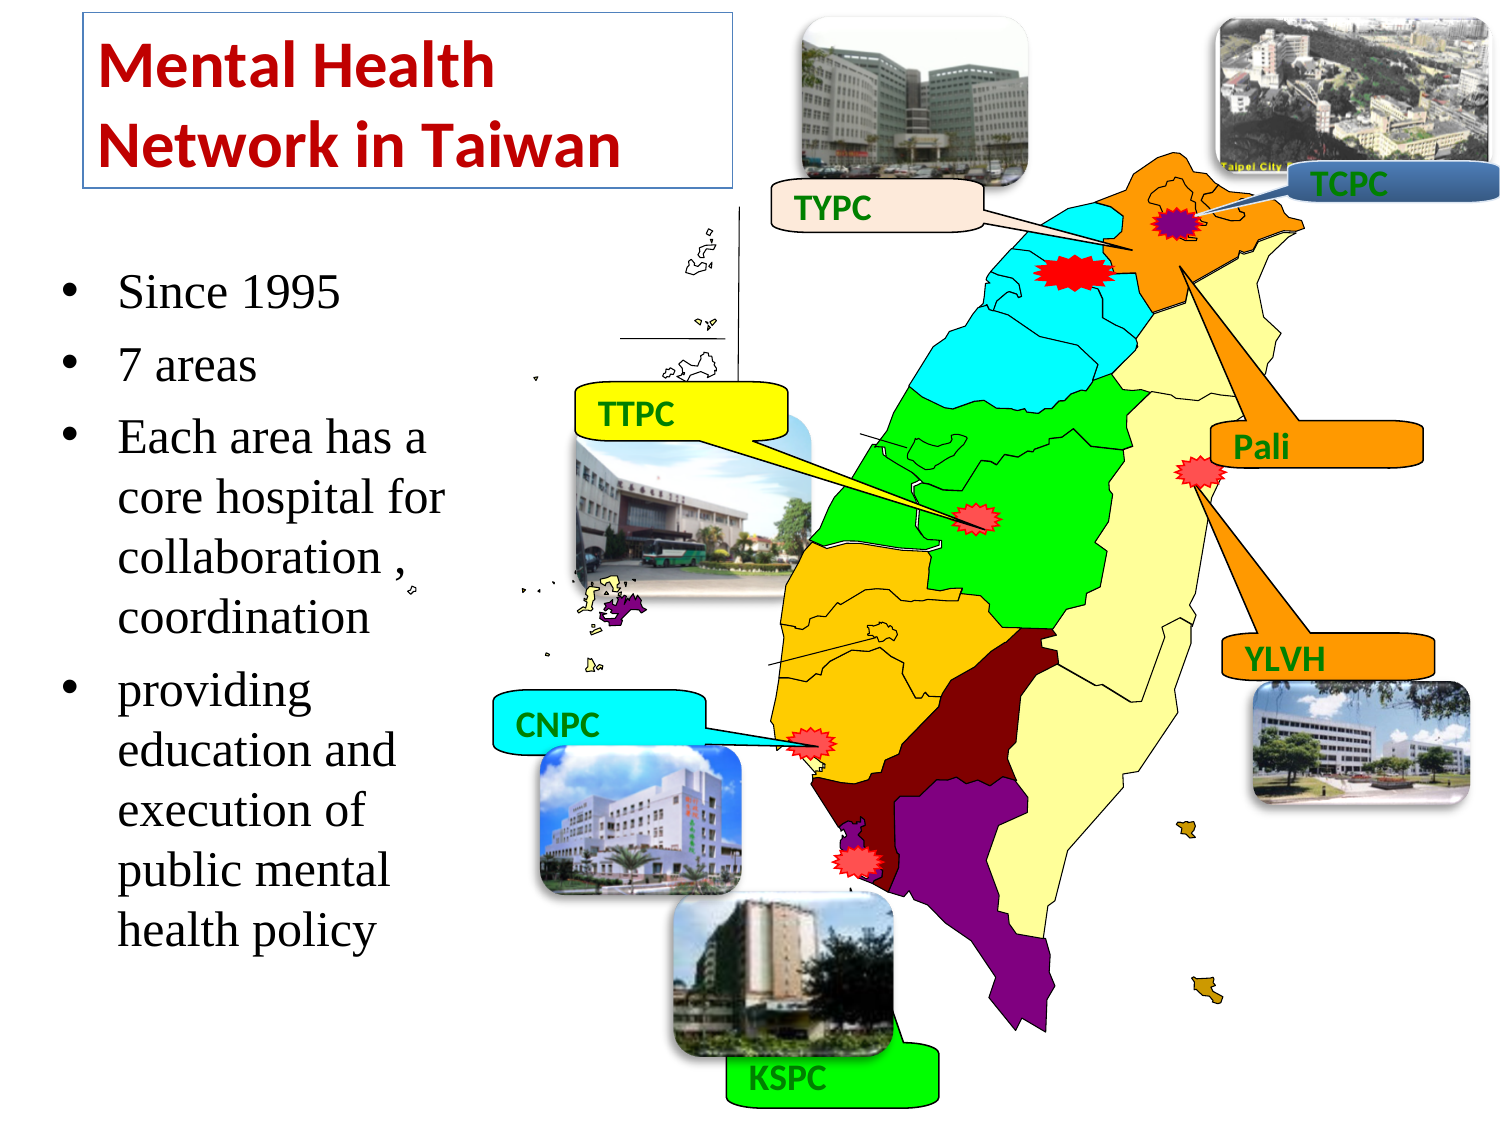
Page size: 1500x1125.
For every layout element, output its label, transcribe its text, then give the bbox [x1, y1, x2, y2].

text_box [706, 228, 713, 236]
picture [1196, 6, 1500, 194]
text_box CNPC [541, 721, 552, 735]
text_box [676, 352, 717, 381]
text_box Pali [1179, 265, 1424, 469]
text_box [577, 582, 600, 613]
text_box TCPC [1194, 160, 1500, 217]
text_box YLVH [1194, 485, 1435, 679]
text_box Mental Health Network in Taiwan [82, 12, 733, 189]
picture [756, 403, 821, 466]
text_box [662, 367, 676, 379]
picture [1234, 671, 1480, 824]
text_box TTPC [575, 381, 986, 530]
text_box [1191, 976, 1223, 1004]
text_box [709, 319, 717, 326]
text_box [685, 259, 707, 275]
list Since 1995 7 areas Each area has a core hospital for collaboration , coordination providing education and execution of public mental health policy [46, 251, 496, 1114]
text_box CNPC [752, 735, 819, 747]
text_box CNPC [493, 689, 748, 755]
text_box [694, 318, 702, 325]
text_box [599, 575, 647, 626]
picture [557, 403, 821, 616]
text_box [590, 627, 603, 635]
text_box [697, 244, 716, 258]
text_box KSPC [726, 1042, 939, 1109]
text_box [705, 321, 711, 331]
text_box TYPC [771, 178, 1133, 251]
text_box [585, 658, 603, 672]
text_box [770, 152, 1305, 1033]
picture [521, 735, 904, 1077]
picture [783, 6, 1038, 205]
text_box YLVH [1309, 660, 1319, 671]
text_box [1176, 821, 1196, 838]
